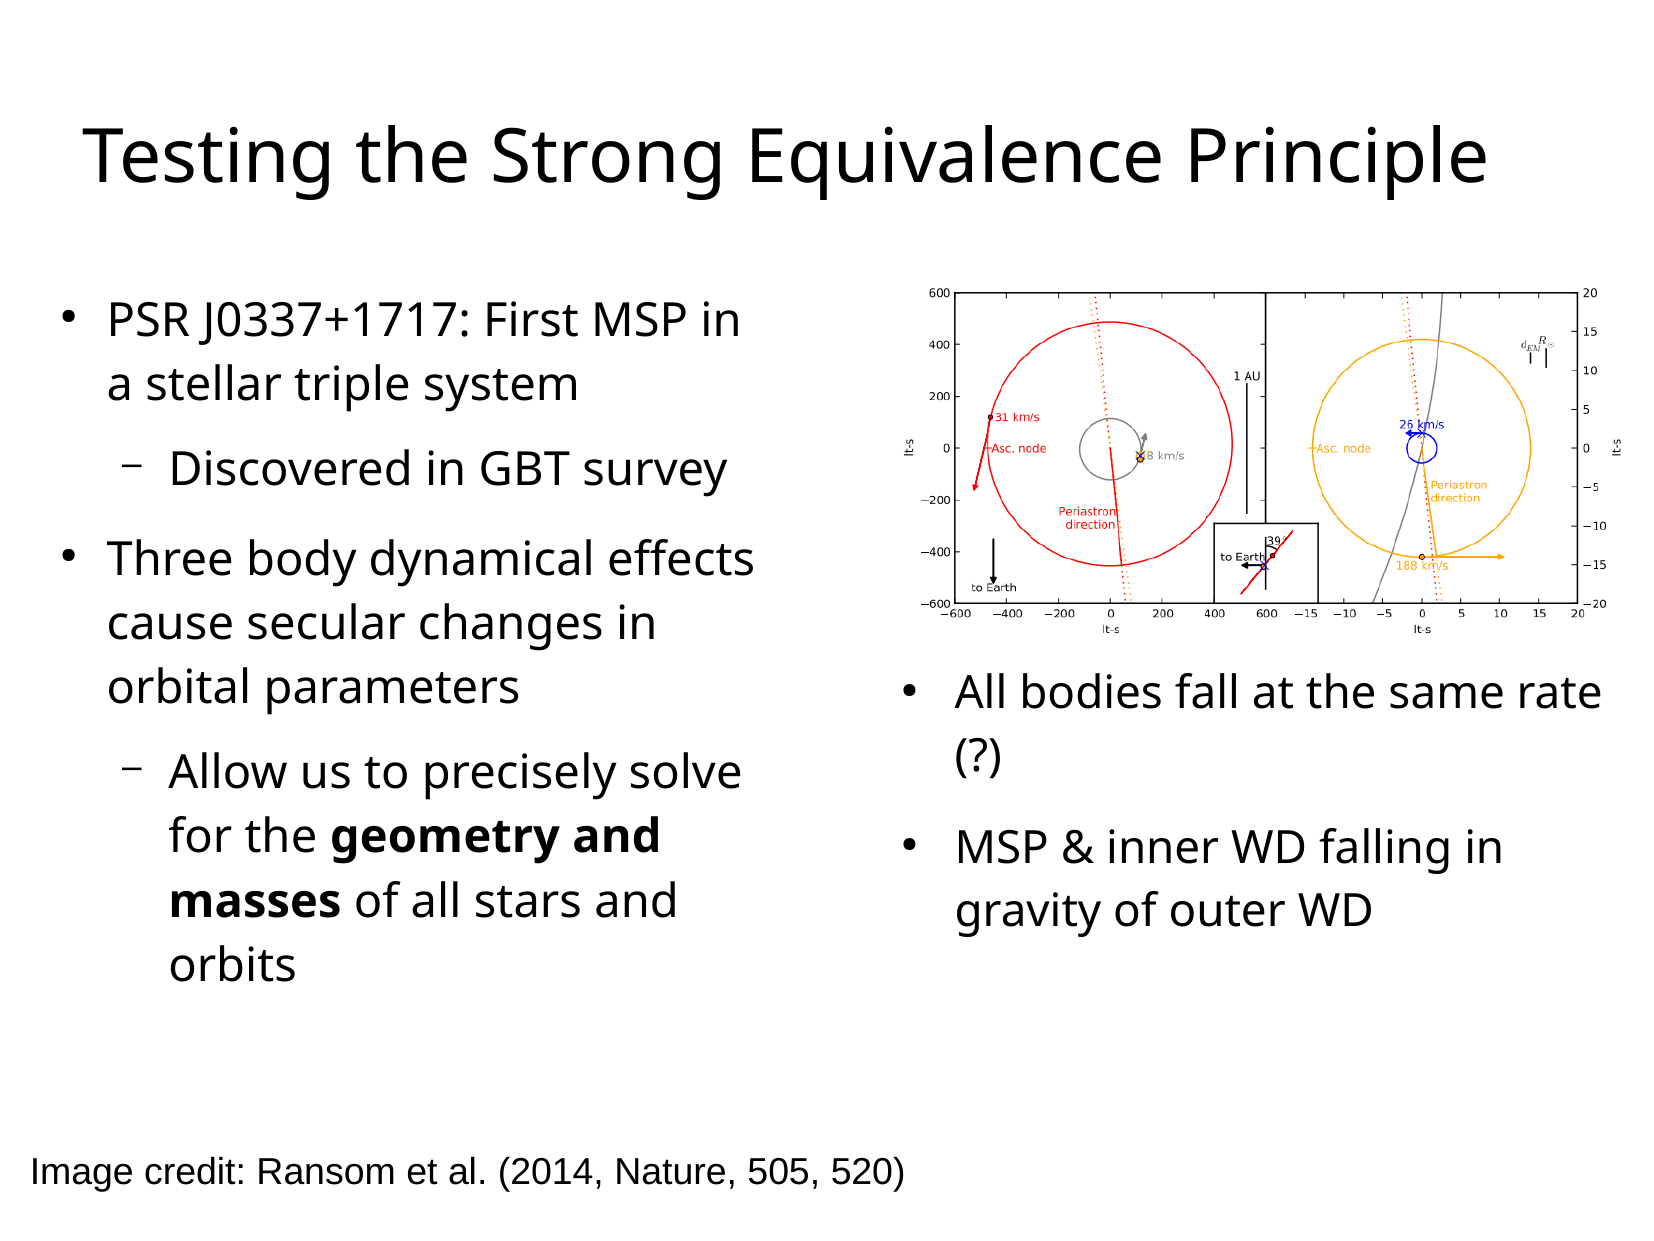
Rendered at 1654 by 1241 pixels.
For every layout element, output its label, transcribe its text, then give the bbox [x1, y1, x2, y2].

list PSR J0337+1717: First MSP in a stellar triple system Discovered in GBT survey Three body dynamical effects cause secular changes in orbital parameters Allow us to precisely solve for the geometry and masses of all stars and orbits [45, 285, 772, 1006]
picture [900, 270, 1627, 646]
text_box Image credit: Ransom et al. (2014, Nature, 505, 520) [15, 1143, 1141, 1201]
list All bodies fall at the same rate (?) MSP & inner WD falling in gravity of outer WD [883, 660, 1610, 1096]
title Testing the Strong Equivalence Principle [82, 49, 1571, 257]
